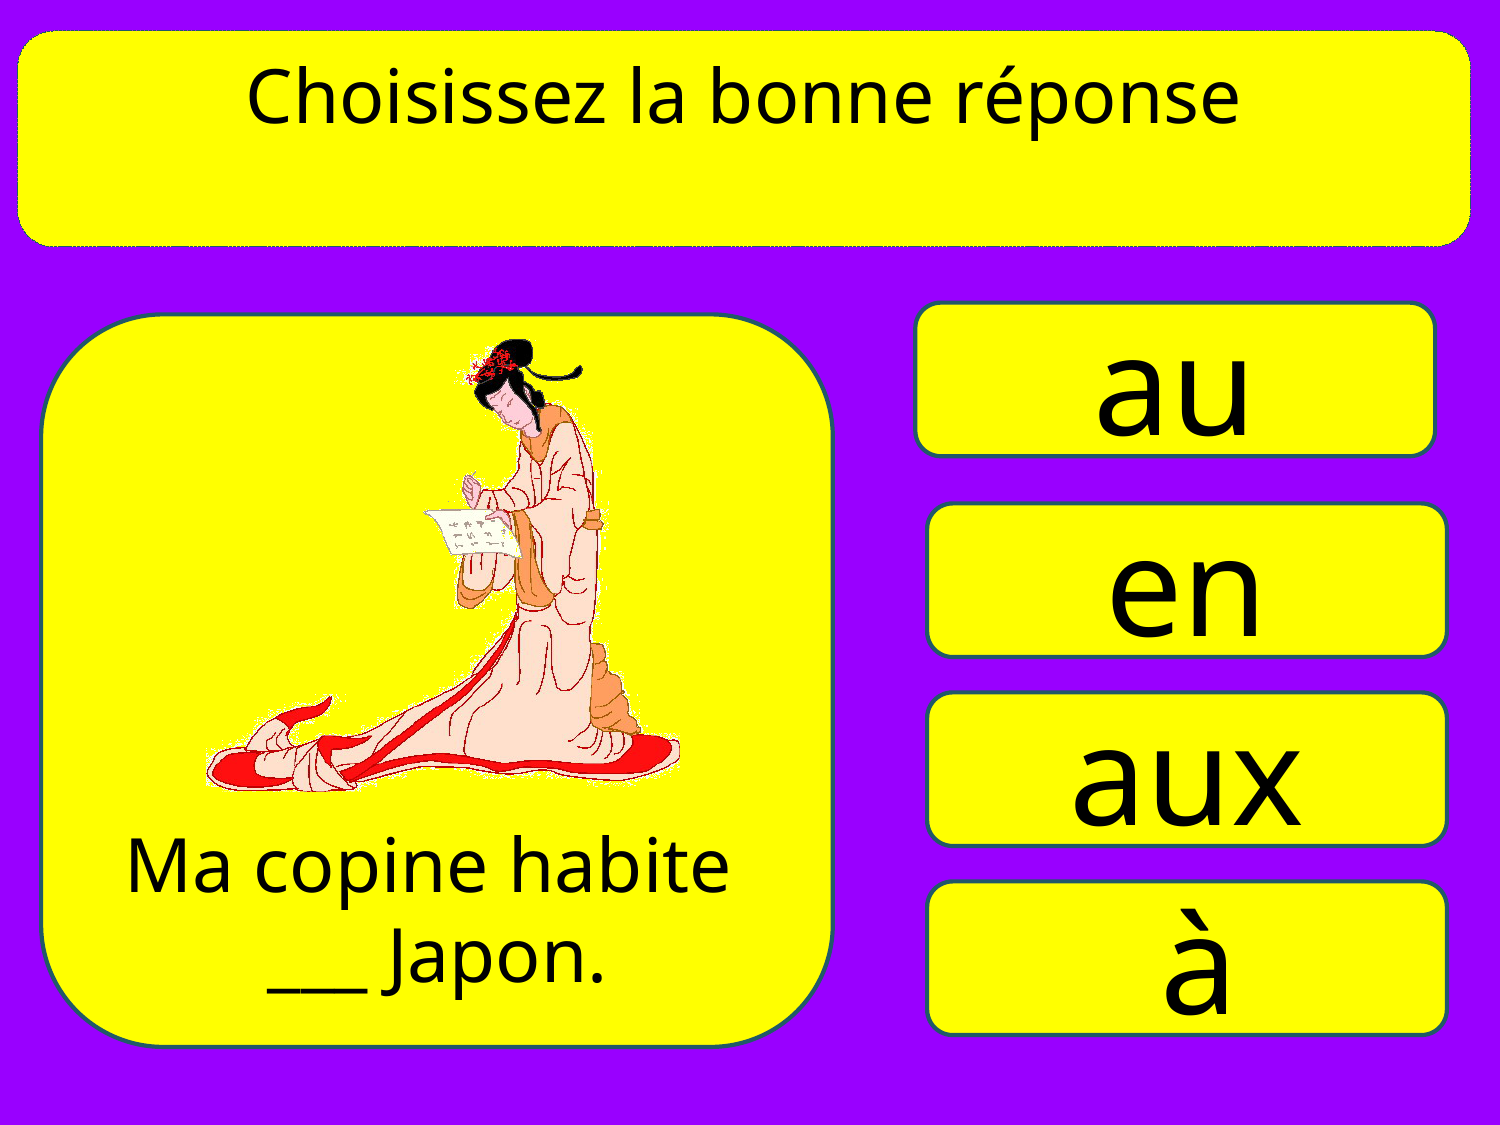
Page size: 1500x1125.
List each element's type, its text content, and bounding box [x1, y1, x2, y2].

text_box [927, 503, 986, 658]
text_box [927, 881, 997, 1036]
text_box au [974, 290, 1376, 471]
text_box Ma copine habite ___ Japon. [0, 810, 857, 1006]
picture [206, 338, 680, 792]
text_box [41, 314, 833, 810]
text_box [927, 692, 986, 847]
text_box [915, 302, 974, 457]
text_box [71, 1006, 802, 1047]
text_box en [986, 491, 1388, 672]
text_box Choisissez la bonne réponse [17, 30, 1471, 247]
text_box [1388, 692, 1447, 847]
text_box aux [986, 680, 1388, 861]
text_box à [997, 869, 1400, 1050]
text_box [1400, 881, 1447, 1036]
text_box [1376, 302, 1436, 457]
text_box [1388, 503, 1447, 658]
